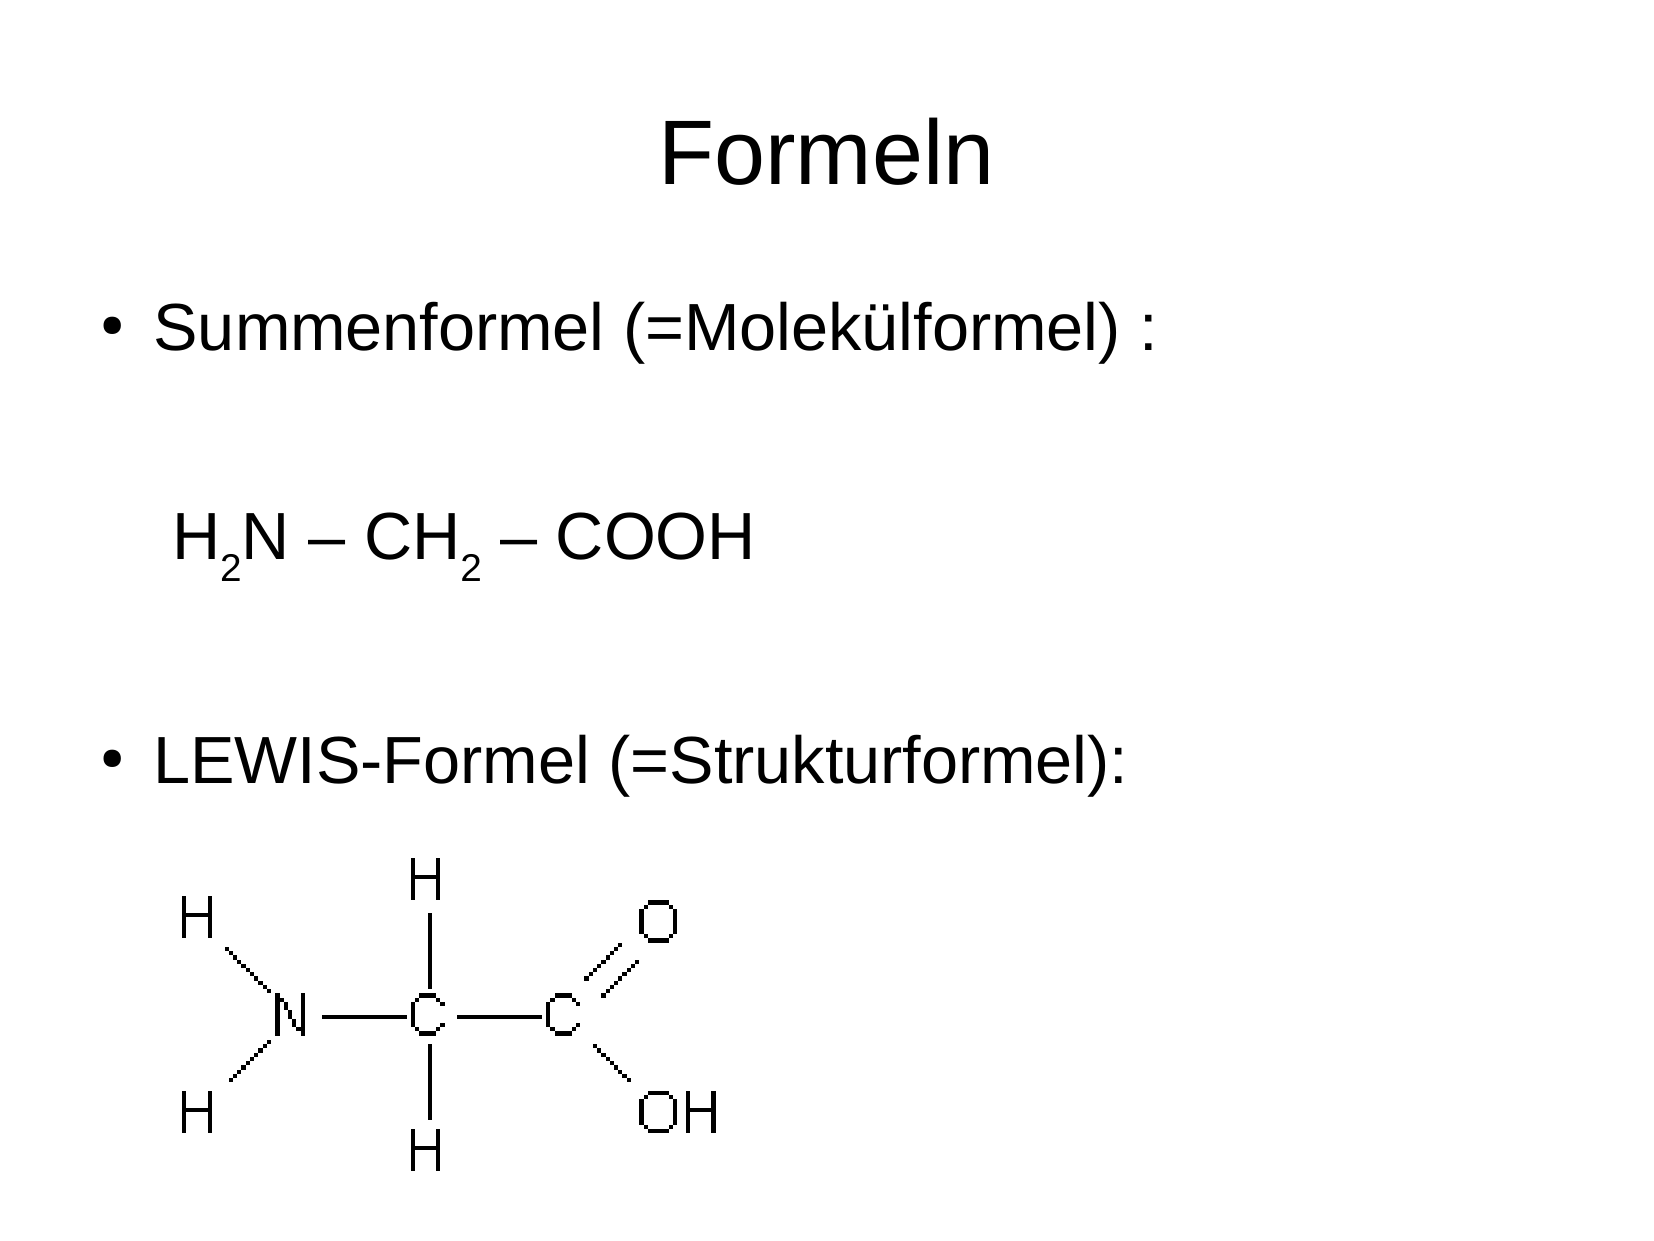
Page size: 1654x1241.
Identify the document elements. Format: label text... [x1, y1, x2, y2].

title Formeln [82, 49, 1571, 257]
list Summenformel (=Molekülformel) : H2N – CH2 – COOH LEWIS-Formel (=Strukturformel): [82, 290, 1571, 1109]
picture [170, 850, 733, 1198]
